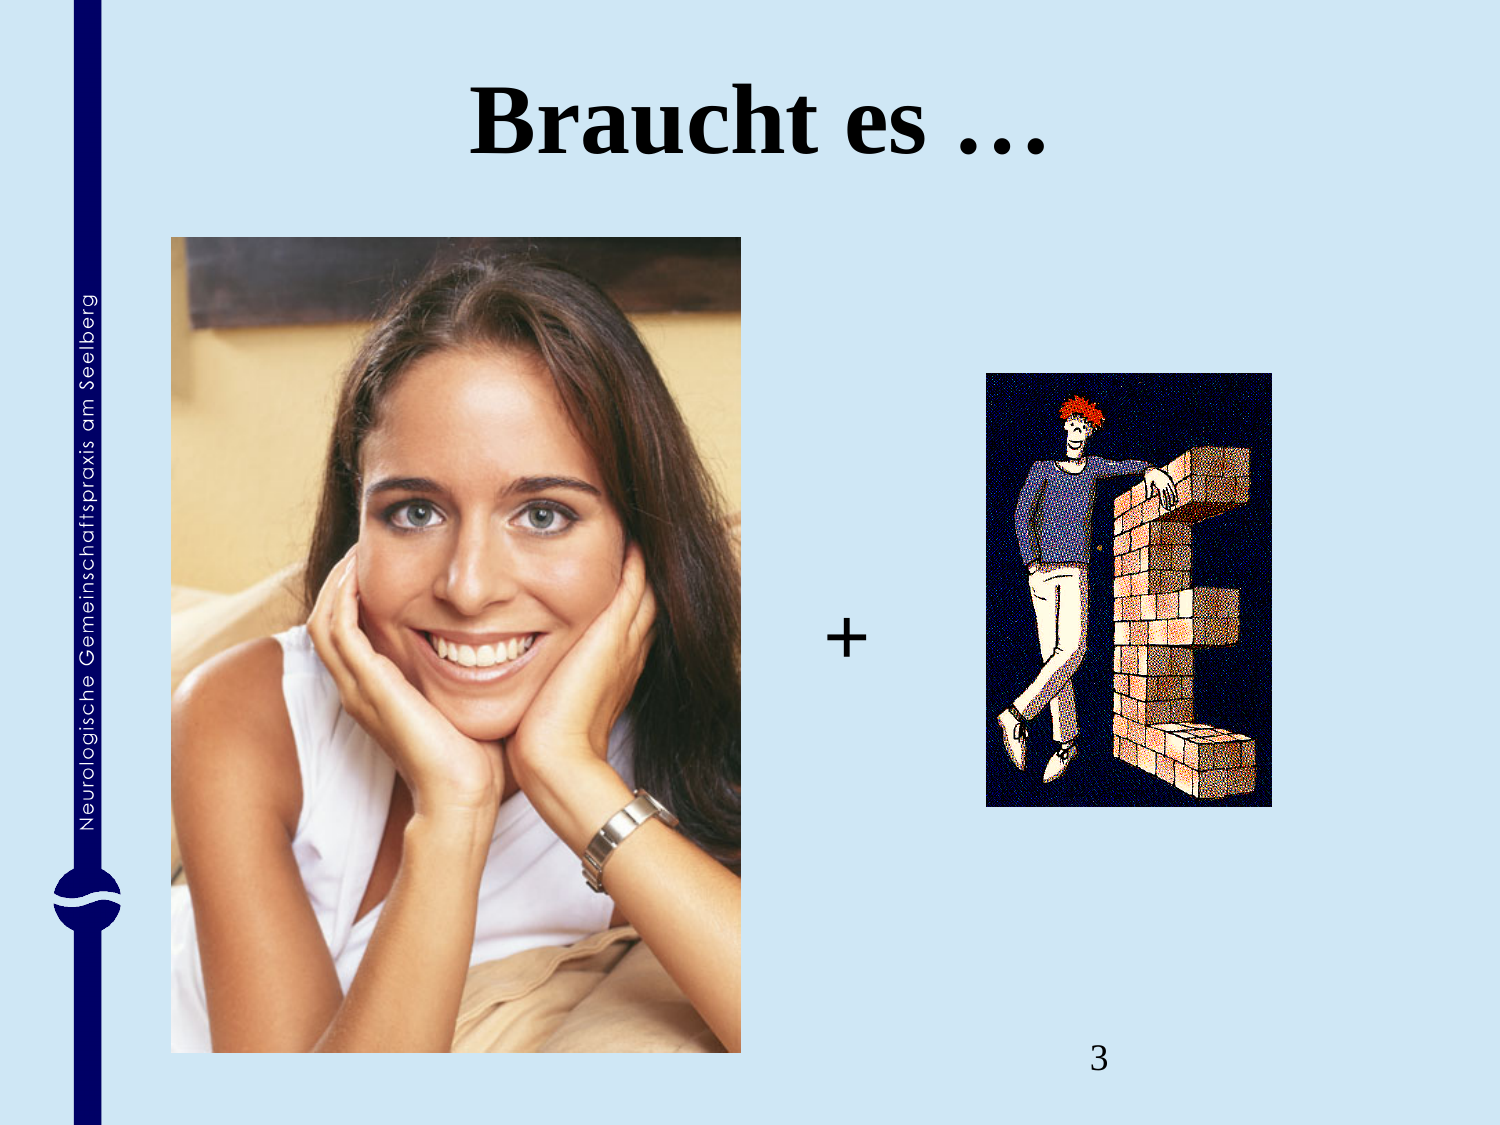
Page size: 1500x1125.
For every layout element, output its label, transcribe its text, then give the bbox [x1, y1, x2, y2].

slide_number <Nummer> [1074, 1025, 1388, 1100]
picture [986, 373, 1272, 807]
text_box + [809, 574, 887, 690]
picture [53, 0, 121, 1125]
picture [171, 237, 741, 1053]
title Braucht es … [123, 54, 1399, 242]
